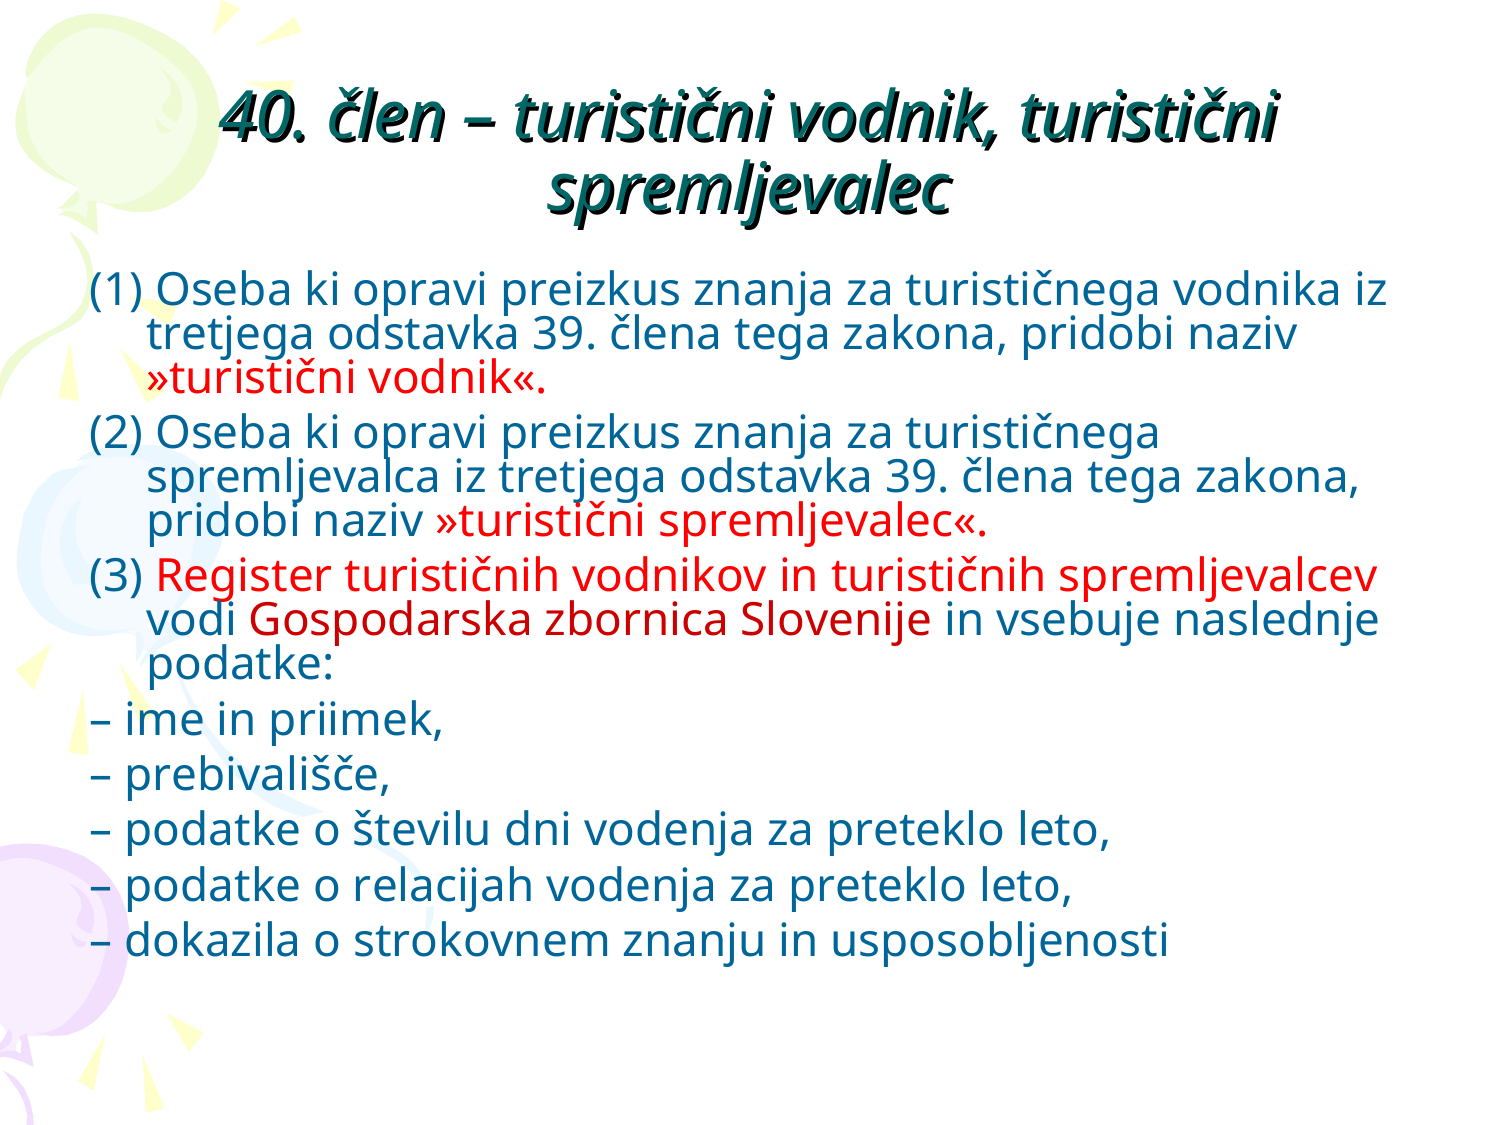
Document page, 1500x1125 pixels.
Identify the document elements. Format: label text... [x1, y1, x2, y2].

title 40. člen – turistični vodnik, turistični spremljevalec [72, 16, 1426, 233]
list (1) Oseba ki opravi preizkus znanja za turističnega vodnika iz tretjega odstavka 39. člena tega zakona, pridobi naziv »turistični vodnik«. (2) Oseba ki opravi preizkus znanja za turističnega spremljevalca iz tretjega odstavka 39. člena tega zakona, pridobi naziv »turistični spremljevalec«. (3) Register turističnih vodnikov in turističnih spremljevalcev vodi Gospodarska zbornica Slovenije in vsebuje naslednje podatke: – ime in priimek, – prebivališče, – podatke o številu dni vodenja za preteklo leto, – podatke o relacijah vodenja za preteklo leto, – dokazila o strokovnem znanju in usposobljenosti [75, 262, 1426, 994]
